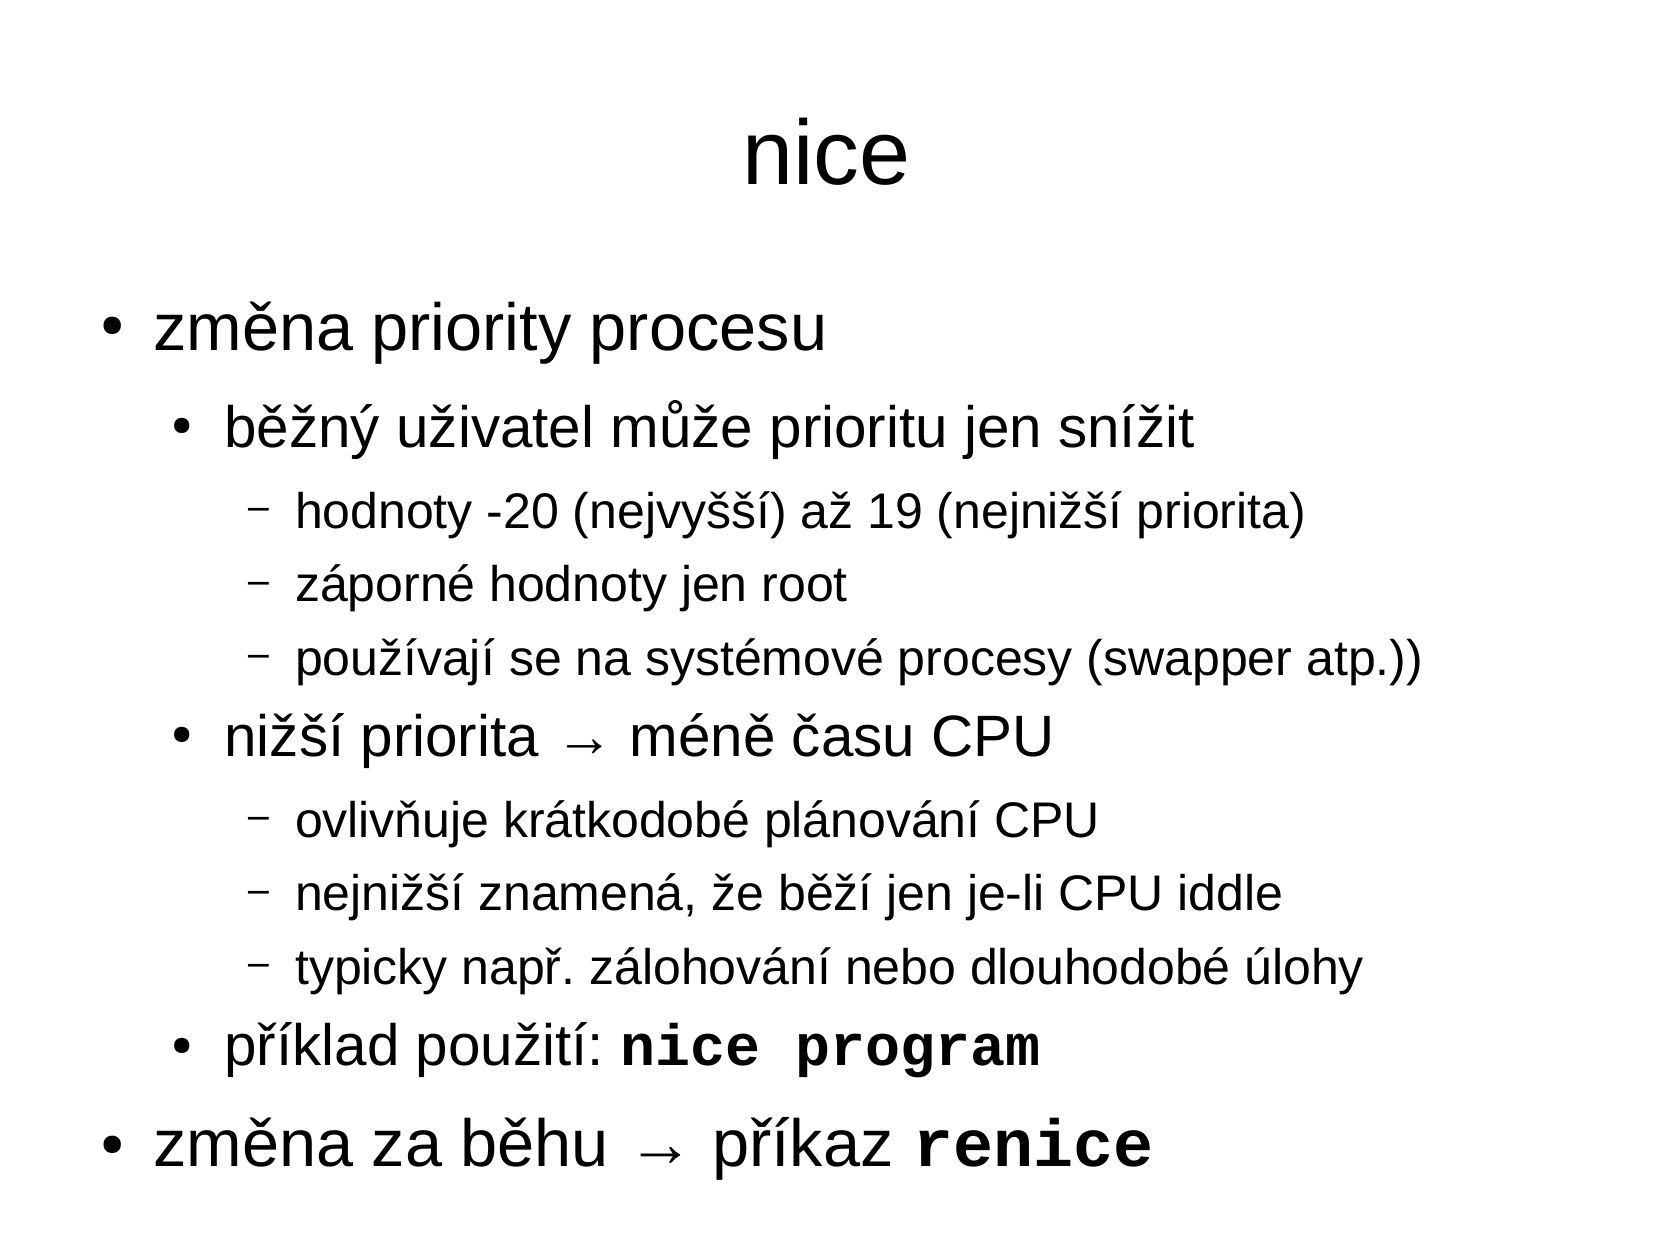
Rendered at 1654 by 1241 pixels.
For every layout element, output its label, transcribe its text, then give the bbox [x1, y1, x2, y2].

list změna priority procesu běžný uživatel může prioritu jen snížit hodnoty -20 (nejvyšší) až 19 (nejnižší priorita) záporné hodnoty jen root používají se na systémové procesy (swapper atp.)) nižší priorita → méně času CPU ovlivňuje krátkodobé plánování CPU nejnižší znamená, že běží jen je-li CPU iddle typicky např. zálohování nebo dlouhodobé úlohy příklad použití: nice program změna za běhu → příkaz renice [82, 290, 1571, 1187]
title nice [82, 56, 1571, 250]
